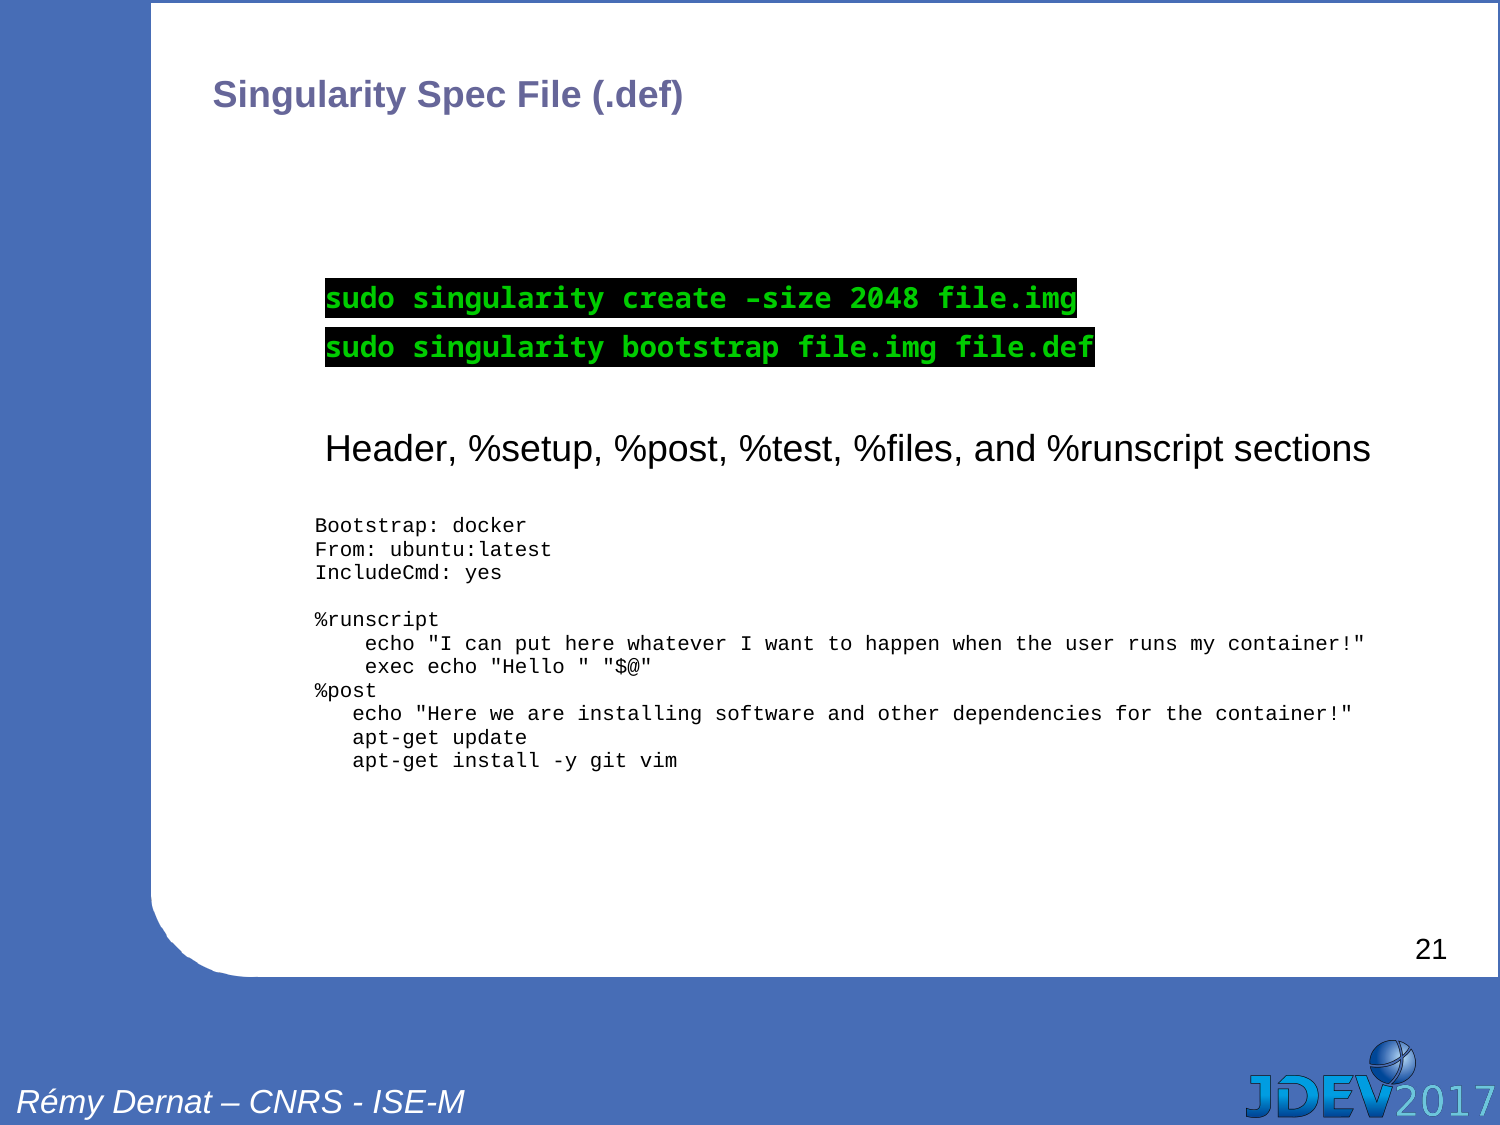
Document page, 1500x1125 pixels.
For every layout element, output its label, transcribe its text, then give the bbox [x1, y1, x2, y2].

list sudo singularity create –size 2048 file.img sudo singularity bootstrap file.img file.def Header, %setup, %post, %test, %files, and %runscript sections [212, 174, 1448, 828]
picture [0, 0, 1500, 1125]
title Singularity Spec File (.def) [212, 24, 1447, 164]
text_box Bootstrap: docker From: ubuntu:latest IncludeCmd: yes %runscript echo "I can put here whatever I want to happen when the user runs my container!" exec echo "Hello " "$@" %post echo "Here we are installing software and other dependencies for the container!" apt-get update apt-get install -y git vim [300, 508, 1380, 782]
text_box Rémy Dernat – CNRS - ISE-M [0, 1075, 488, 1125]
